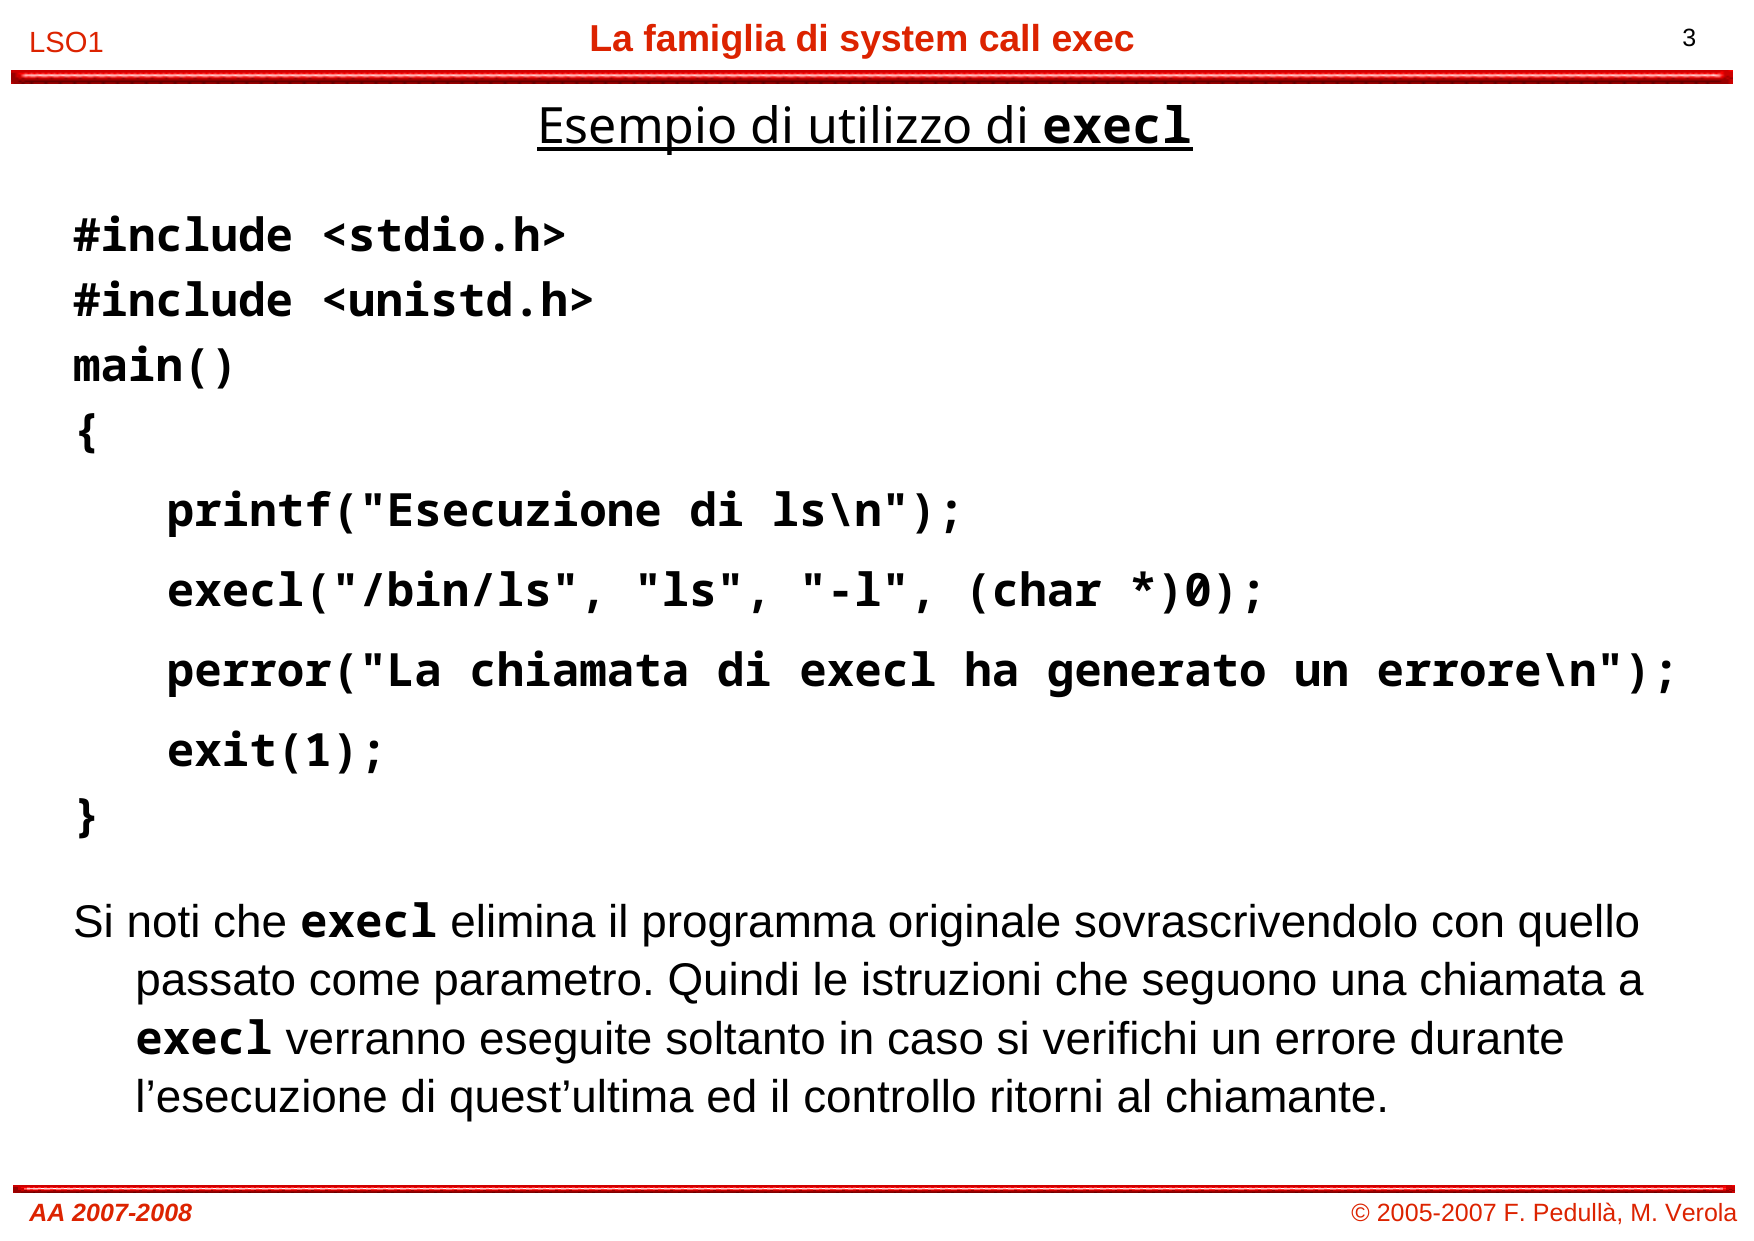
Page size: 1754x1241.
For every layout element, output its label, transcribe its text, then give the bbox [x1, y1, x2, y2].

title Esempio di utilizzo di execl [478, 78, 1253, 174]
picture [11, 70, 1733, 84]
list #include <stdio.h> #include <unistd.h> main() { printf("Esecuzione di ls\n"); execl("/bin/ls", "ls", "-l", (char *)0); perror("La chiamata di execl ha generato un errore\n"); exit(1); } Si noti che execl elimina il programma originale sovrascrivendolo con quello passato come parametro. Quindi le istruzioni che seguono una chiamata a execl verranno eseguite soltanto in caso si verifichi un errore durante l’esecuzione di quest’ultima ed il controllo ritorni al chiamante. [58, 194, 1696, 1026]
picture [13, 1185, 1735, 1193]
